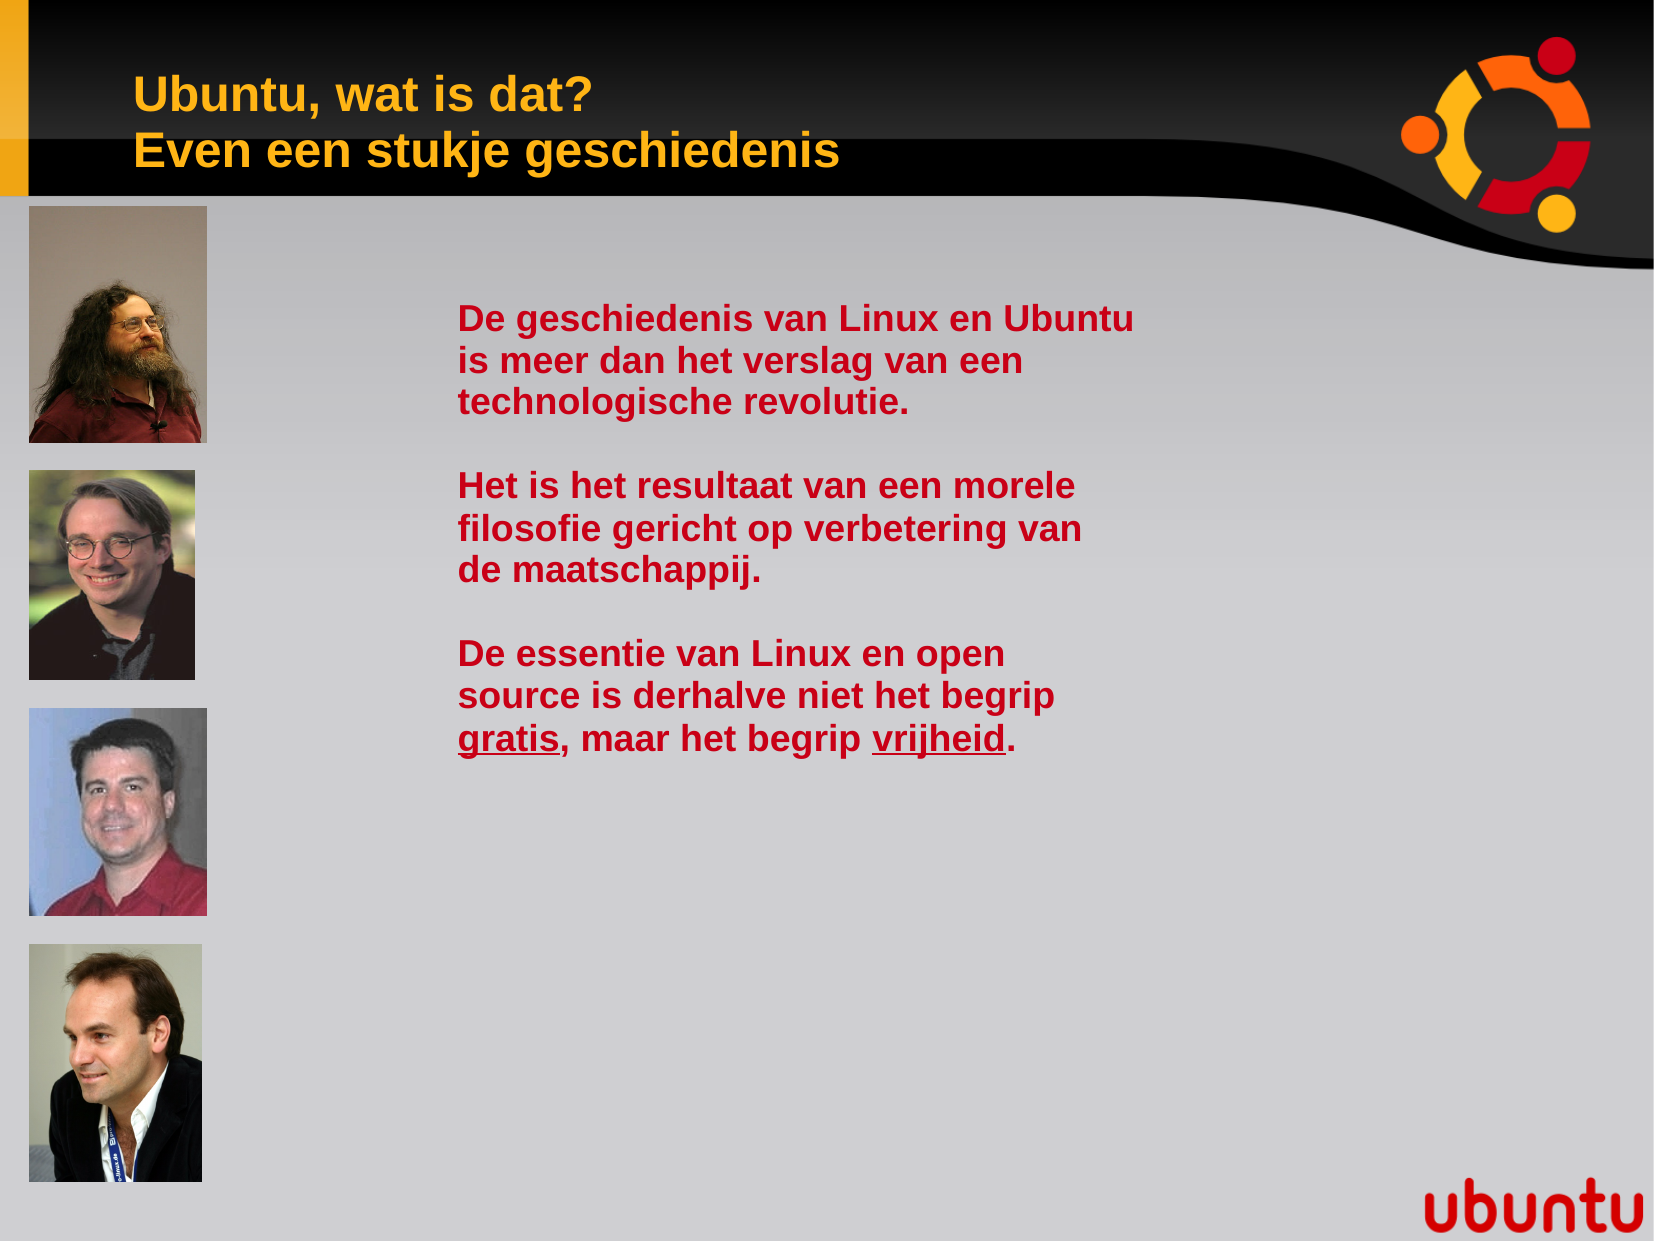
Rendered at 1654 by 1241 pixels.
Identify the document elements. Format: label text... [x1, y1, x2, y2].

picture [0, 0, 1654, 1241]
text_box De geschiedenis van Linux en Ubuntu is meer dan het verslag van een technologische revolutie. Het is het resultaat van een morele filosofie gericht op verbetering van de maatschappij. De essentie van Linux en open source is derhalve niet het begrip gratis, maar het begrip vrijheid. [442, 289, 1152, 781]
text_box Ubuntu, wat is dat? Even een stukje geschiedenis [118, 59, 1093, 188]
